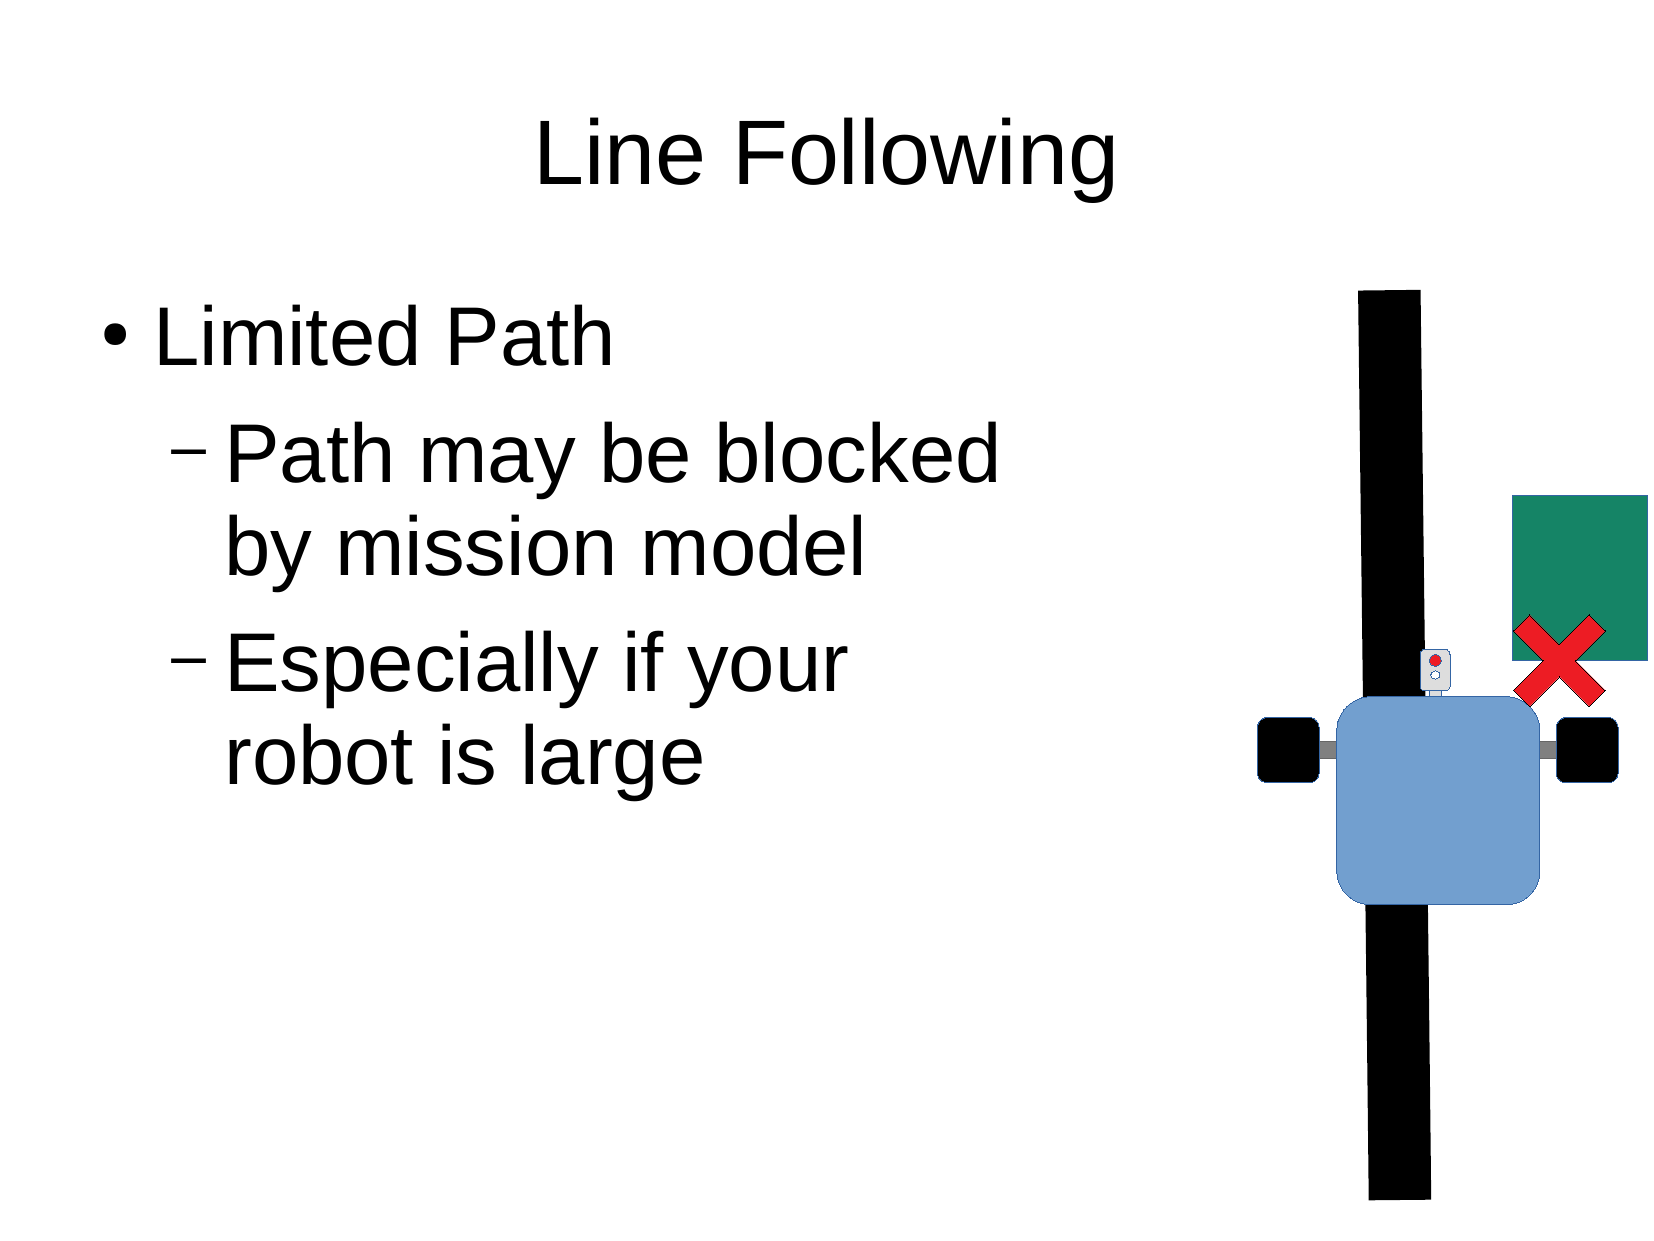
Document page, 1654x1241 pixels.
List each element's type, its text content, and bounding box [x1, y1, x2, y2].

text_box [1257, 495, 1648, 905]
title Line Following [82, 49, 1571, 257]
list Limited Path Path may be blocked by mission model Especially if your robot is large [82, 290, 1051, 1186]
